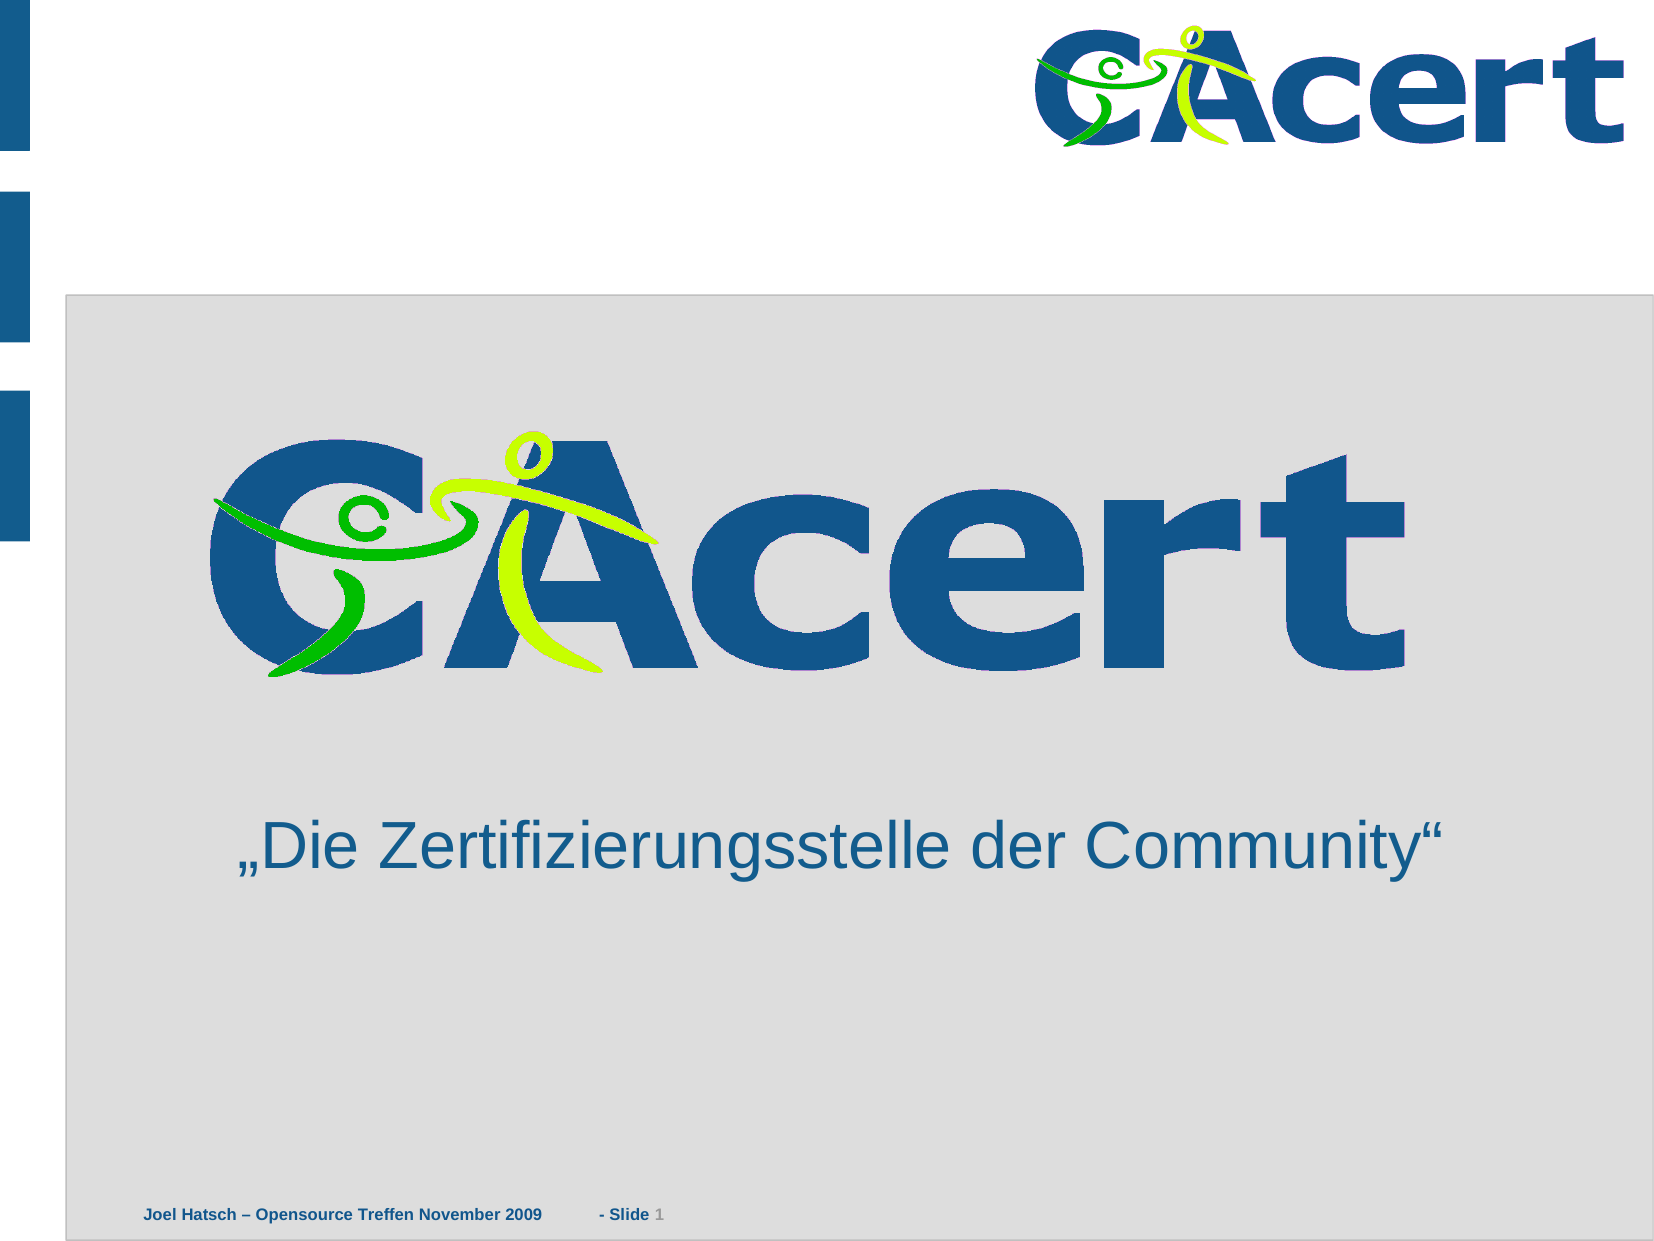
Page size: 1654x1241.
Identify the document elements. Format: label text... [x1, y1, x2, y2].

picture [206, 428, 1407, 680]
picture [1033, 24, 1625, 148]
list „Die Zertifizierungsstelle der Community“ [88, 344, 1594, 1182]
